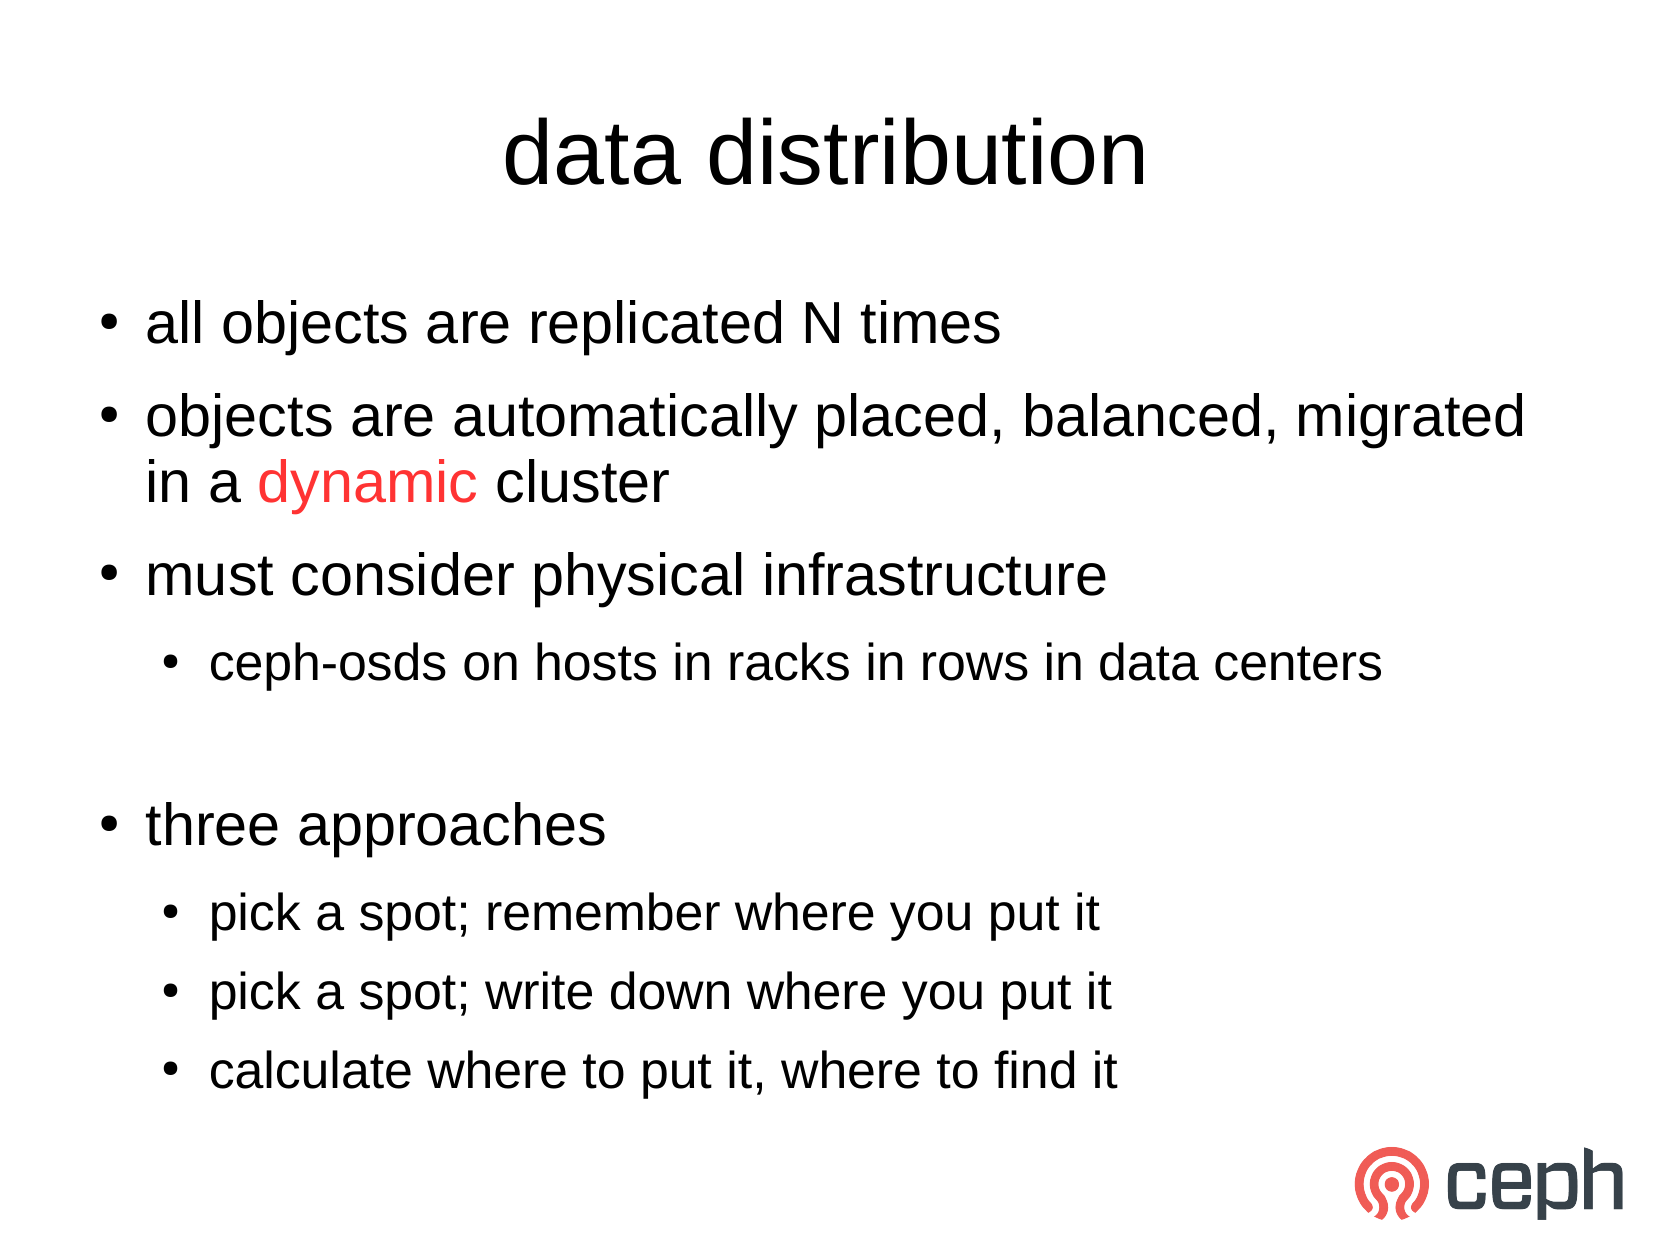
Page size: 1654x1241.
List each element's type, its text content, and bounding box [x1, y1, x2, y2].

title data distribution [82, 49, 1571, 257]
picture [1308, 1100, 1654, 1241]
list all objects are replicated N times objects are automatically placed, balanced, migrated in a dynamic cluster must consider physical infrastructure ceph-osds on hosts in racks in rows in data centers three approaches pick a spot; remember where you put it pick a spot; write down where you put it calculate where to put it, where to find it [82, 290, 1571, 1109]
